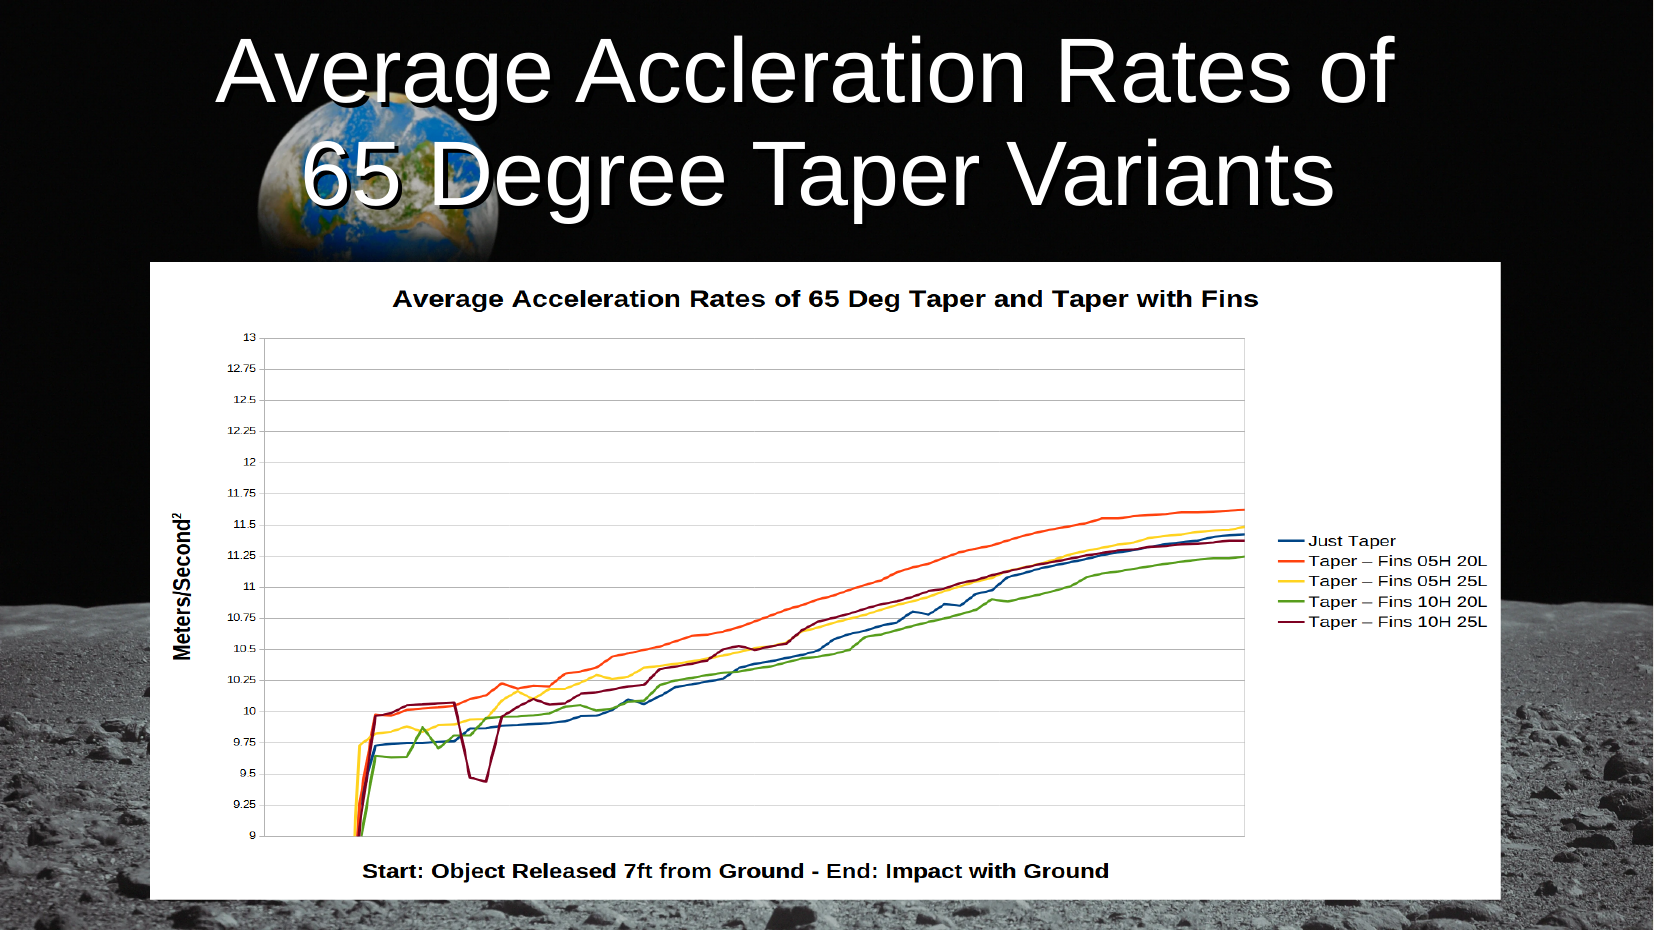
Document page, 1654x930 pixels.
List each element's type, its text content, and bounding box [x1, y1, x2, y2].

title Average Accleration Rates of 65 Degree Taper Variants [75, 19, 1563, 226]
picture [0, 0, 1654, 930]
